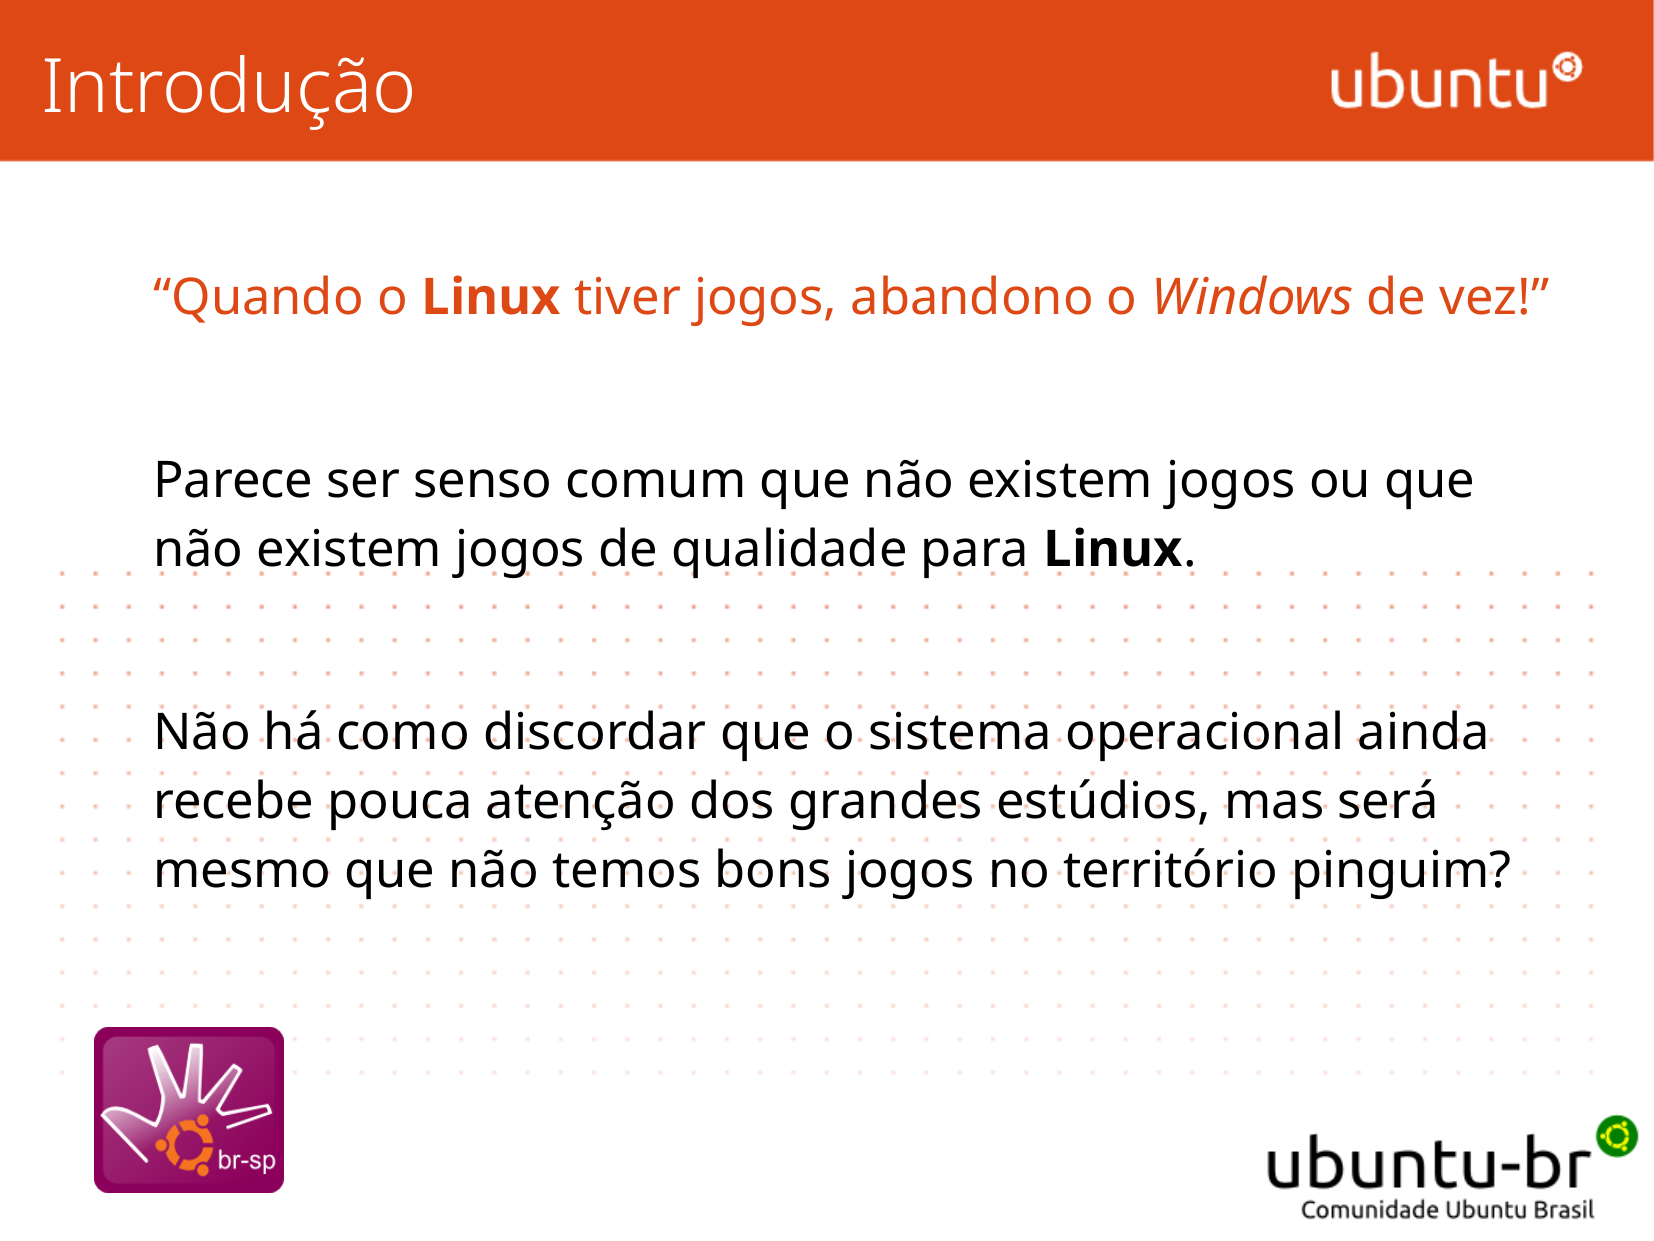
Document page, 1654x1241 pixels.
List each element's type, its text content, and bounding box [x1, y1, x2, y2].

picture [0, 0, 1654, 1241]
title Introdução [41, 31, 1300, 136]
list “Quando o Linux tiver jogos, abandono o Windows de vez!” Parece ser senso comum que não existem jogos ou que não existem jogos de qualidade para Linux. Não há como discordar que o sistema operacional ainda recebe pouca atenção dos grandes estúdios, mas será mesmo que não temos bons jogos no território pinguim? [99, 260, 1555, 980]
